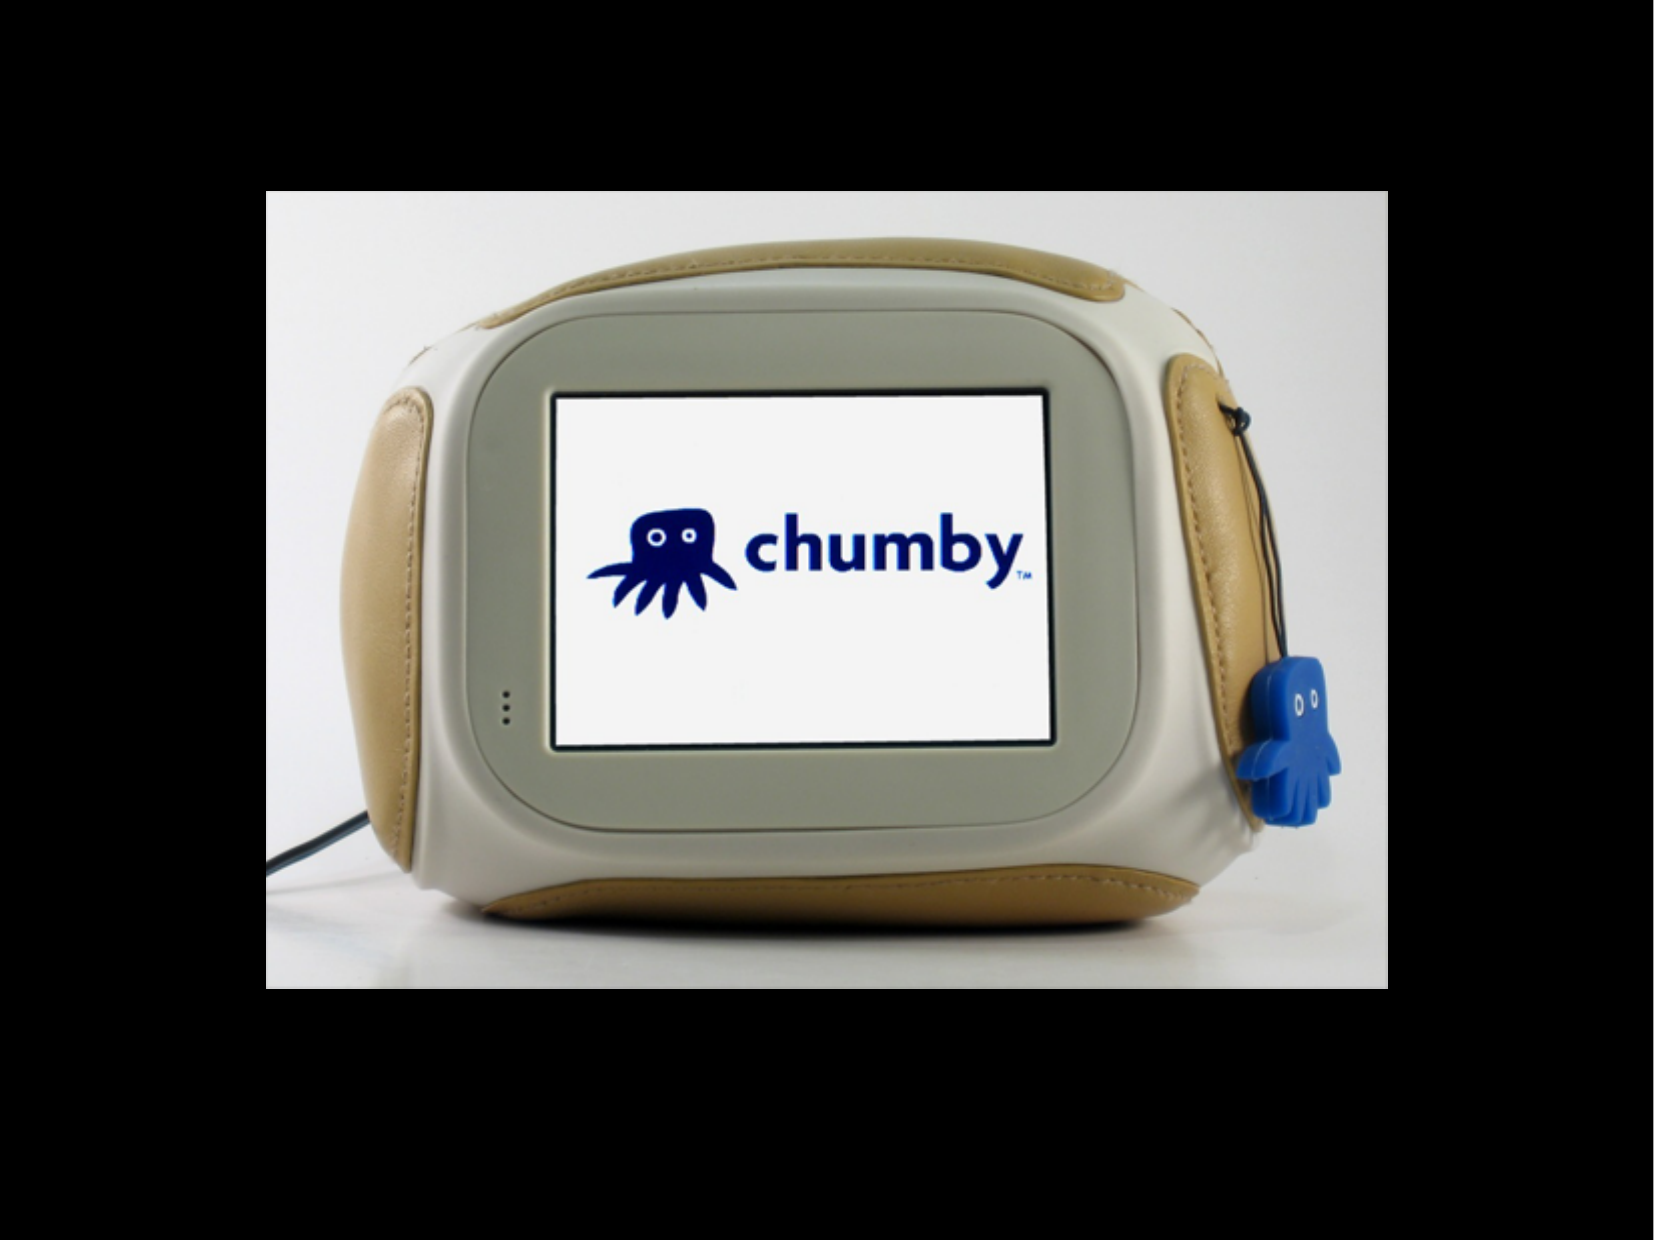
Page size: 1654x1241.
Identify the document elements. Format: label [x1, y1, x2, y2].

picture [266, 191, 1388, 990]
